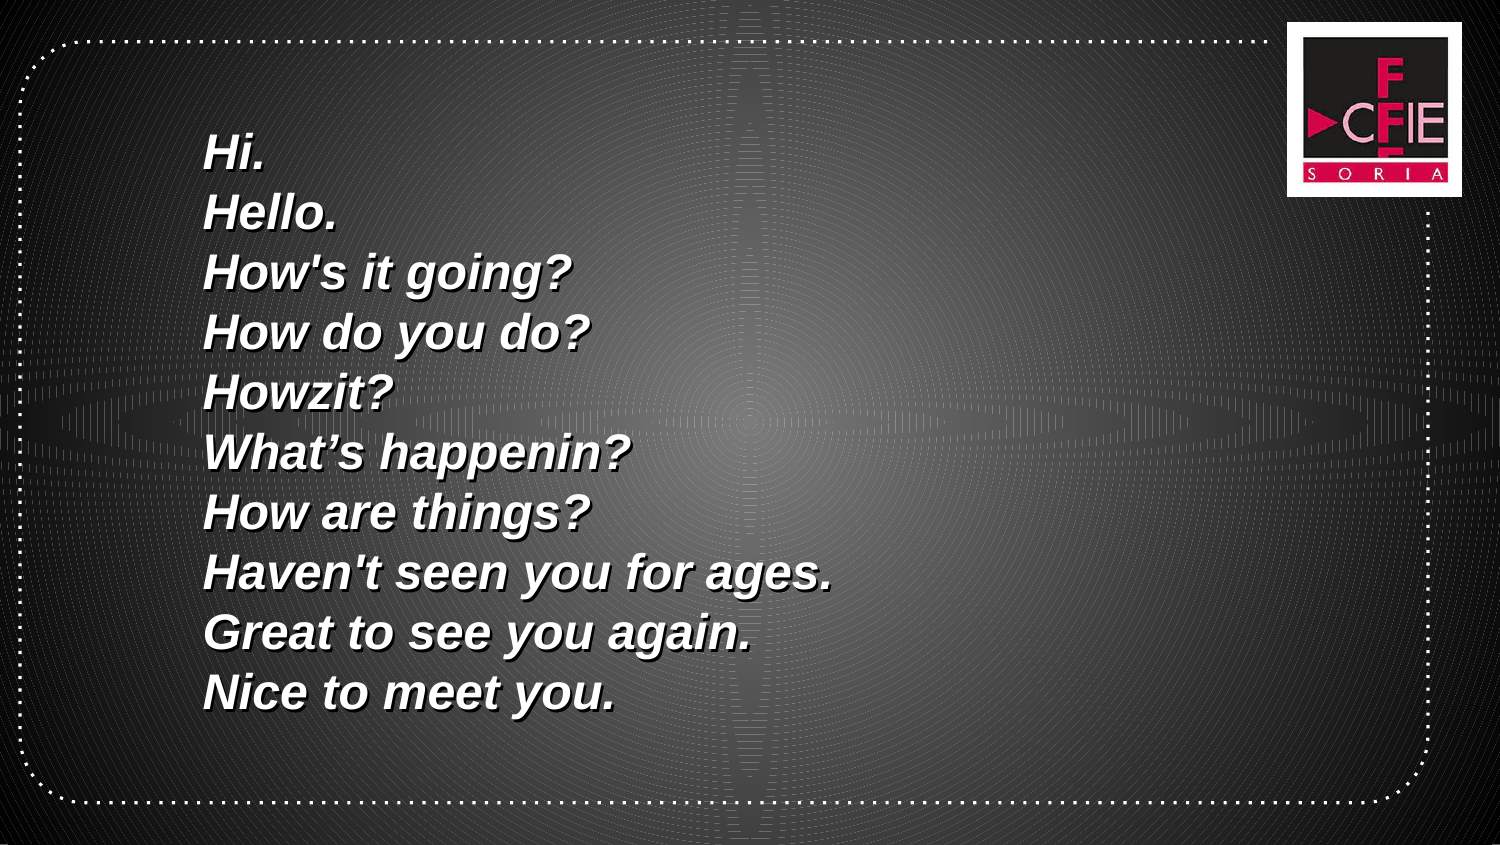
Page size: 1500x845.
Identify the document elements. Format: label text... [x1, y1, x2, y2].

picture [1287, 22, 1462, 197]
text_box Hi. Hello. How's it going? How do you do? Howzit? What’s happenin? How are things? Haven't seen you for ages. Great to see you again. Nice to meet you. [187, 72, 963, 734]
